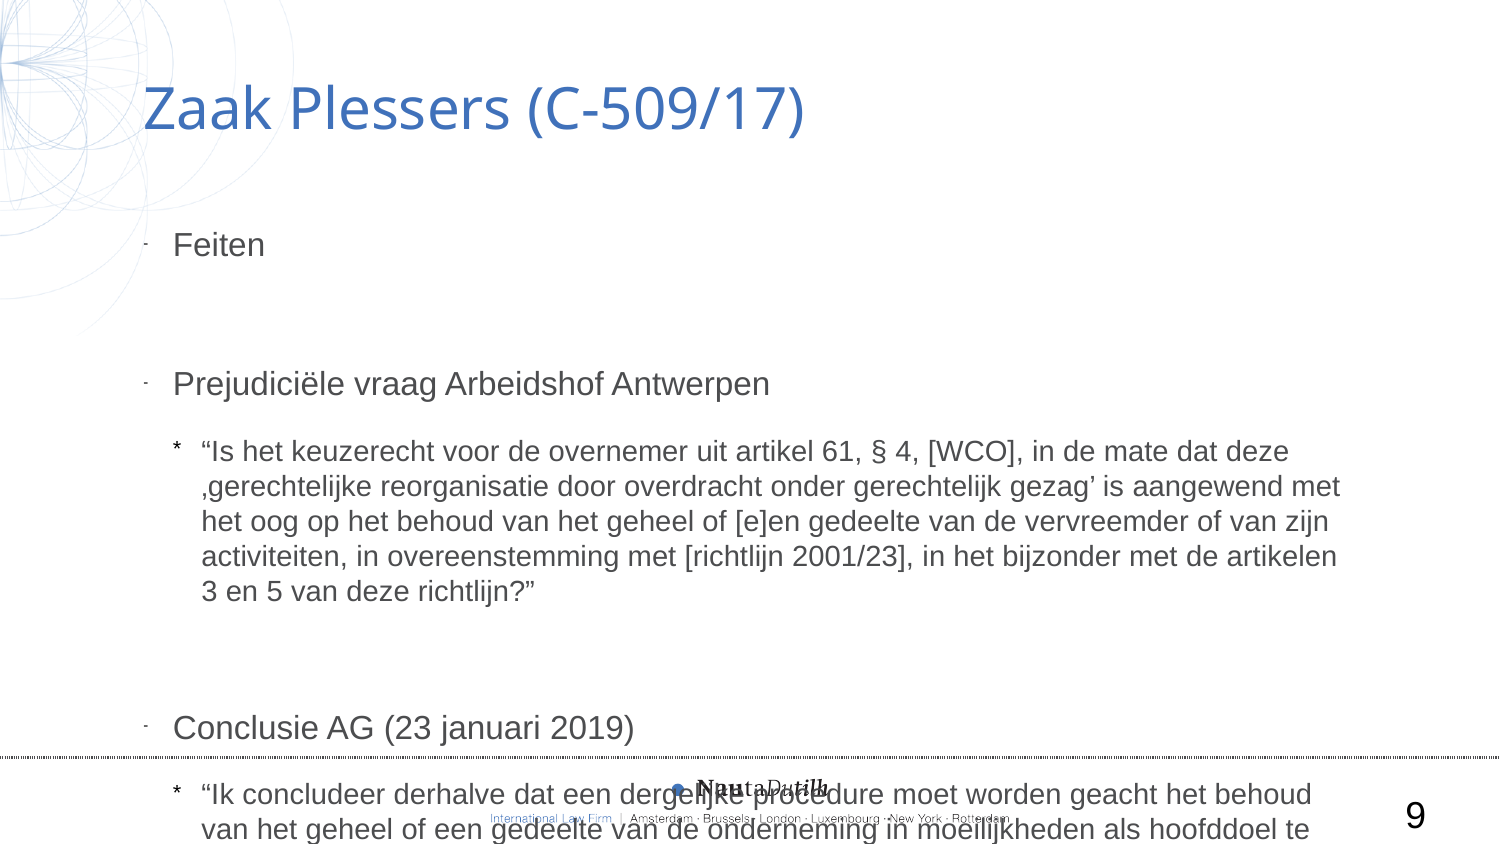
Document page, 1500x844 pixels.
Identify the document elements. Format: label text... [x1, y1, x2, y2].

picture [687, 825, 695, 830]
picture [945, 825, 953, 836]
picture [897, 825, 904, 836]
picture [560, 825, 568, 830]
list Feiten Prejudiciële vraag Arbeidshof Antwerpen “Is het keuzerecht voor de overnemer uit artikel 61, § 4, [WCO], in de mate dat deze ‚gerechtelijke reorganisatie door overdracht onder gerechtelijk gezag’ is aangewend met het oog op het behoud van het geheel of [e]en gedeelte van de vervreemder of van zijn activiteiten, in overeenstemming met [richtlijn 2001/23], in het bijzonder met de artikelen 3 en 5 van deze richtlijn?” Conclusie AG (23 januari 2019) “Ik concludeer derhalve dat een dergelijke procedure moet worden geacht het behoud van het geheel of een gedeelte van de onderneming in moeilijkheden als hoofddoel te hebben, zodat deze procedure overeenkomstig de in de punten 44 en 50 van deze conclusie aangehaalde rechtspraak niet onder artikel 5, lid 1, van richtlijn 2001/23 kan vallen.” Arrest? Gevolgen? [128, 216, 1372, 708]
picture [647, 825, 654, 836]
picture [850, 825, 857, 836]
picture [760, 825, 768, 830]
picture [511, 825, 519, 830]
picture [865, 825, 873, 836]
picture [543, 825, 551, 830]
picture [471, 825, 478, 836]
slide_number <getal> [1390, 783, 1457, 820]
picture [787, 825, 794, 836]
picture [465, 767, 1035, 836]
picture [1019, 825, 1026, 836]
picture [961, 825, 969, 830]
title Zaak Plessers (C‑509/17) [128, 63, 1372, 205]
picture [590, 825, 598, 830]
picture [819, 825, 825, 836]
picture [495, 825, 503, 836]
picture [921, 825, 927, 836]
picture [0, 0, 299, 348]
picture [728, 825, 735, 836]
picture [802, 825, 810, 830]
picture [711, 825, 719, 836]
